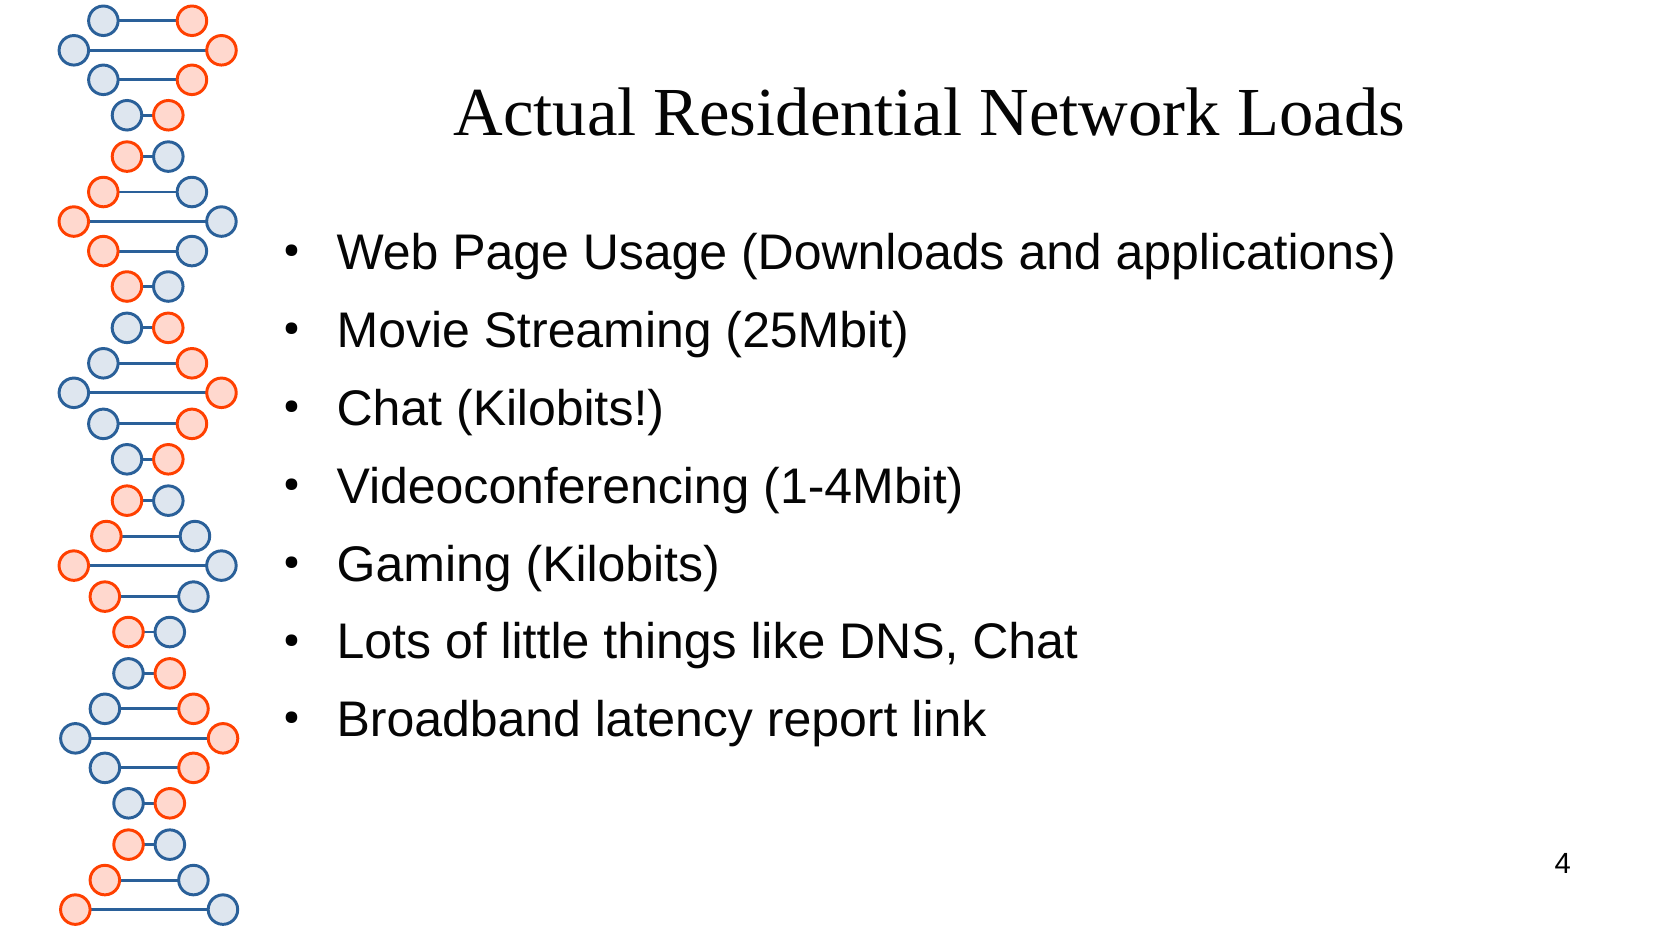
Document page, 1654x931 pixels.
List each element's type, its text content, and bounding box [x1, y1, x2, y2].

list Web Page Usage (Downloads and applications) Movie Streaming (25Mbit) Chat (Kilobits!) Videoconferencing (1-4Mbit) Gaming (Kilobits) Lots of little things like DNS, Chat Broadband latency report link [265, 224, 1595, 764]
title Actual Residential Network Loads [265, 35, 1595, 189]
